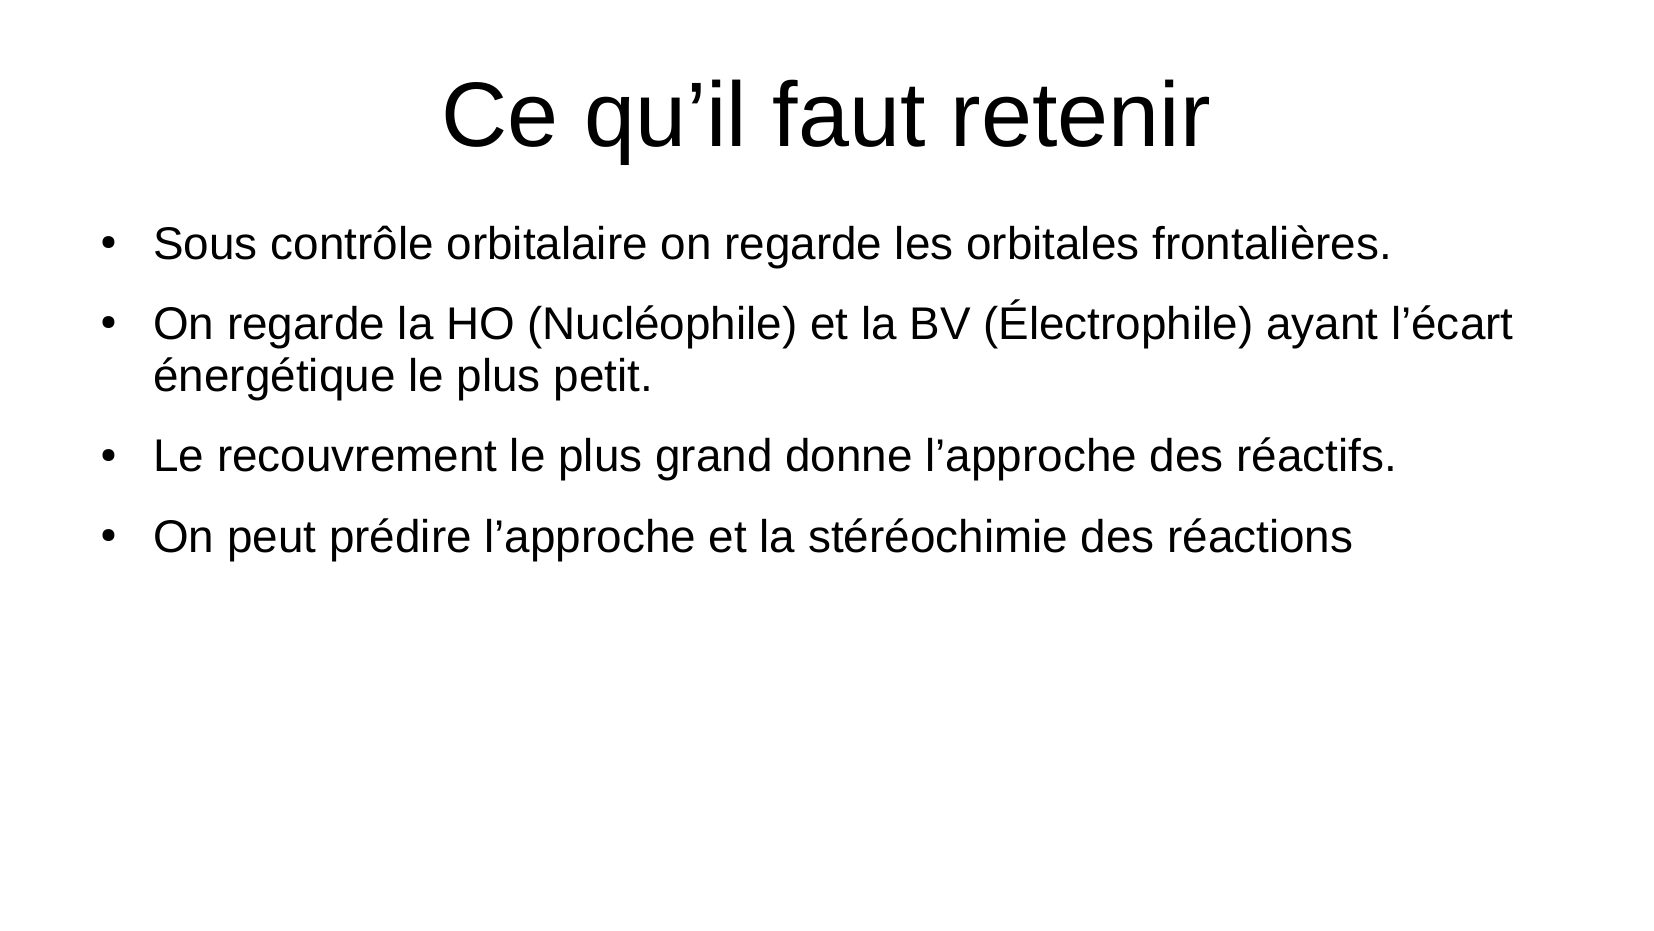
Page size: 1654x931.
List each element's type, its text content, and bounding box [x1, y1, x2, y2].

list Sous contrôle orbitalaire on regarde les orbitales frontalières. On regarde la HO (Nucléophile) et la BV (Électrophile) ayant l’écart énergétique le plus petit. Le recouvrement le plus grand donne l’approche des réactifs. On peut prédire l’approche et la stéréochimie des réactions [82, 217, 1571, 758]
title Ce qu’il faut retenir [82, 37, 1571, 193]
